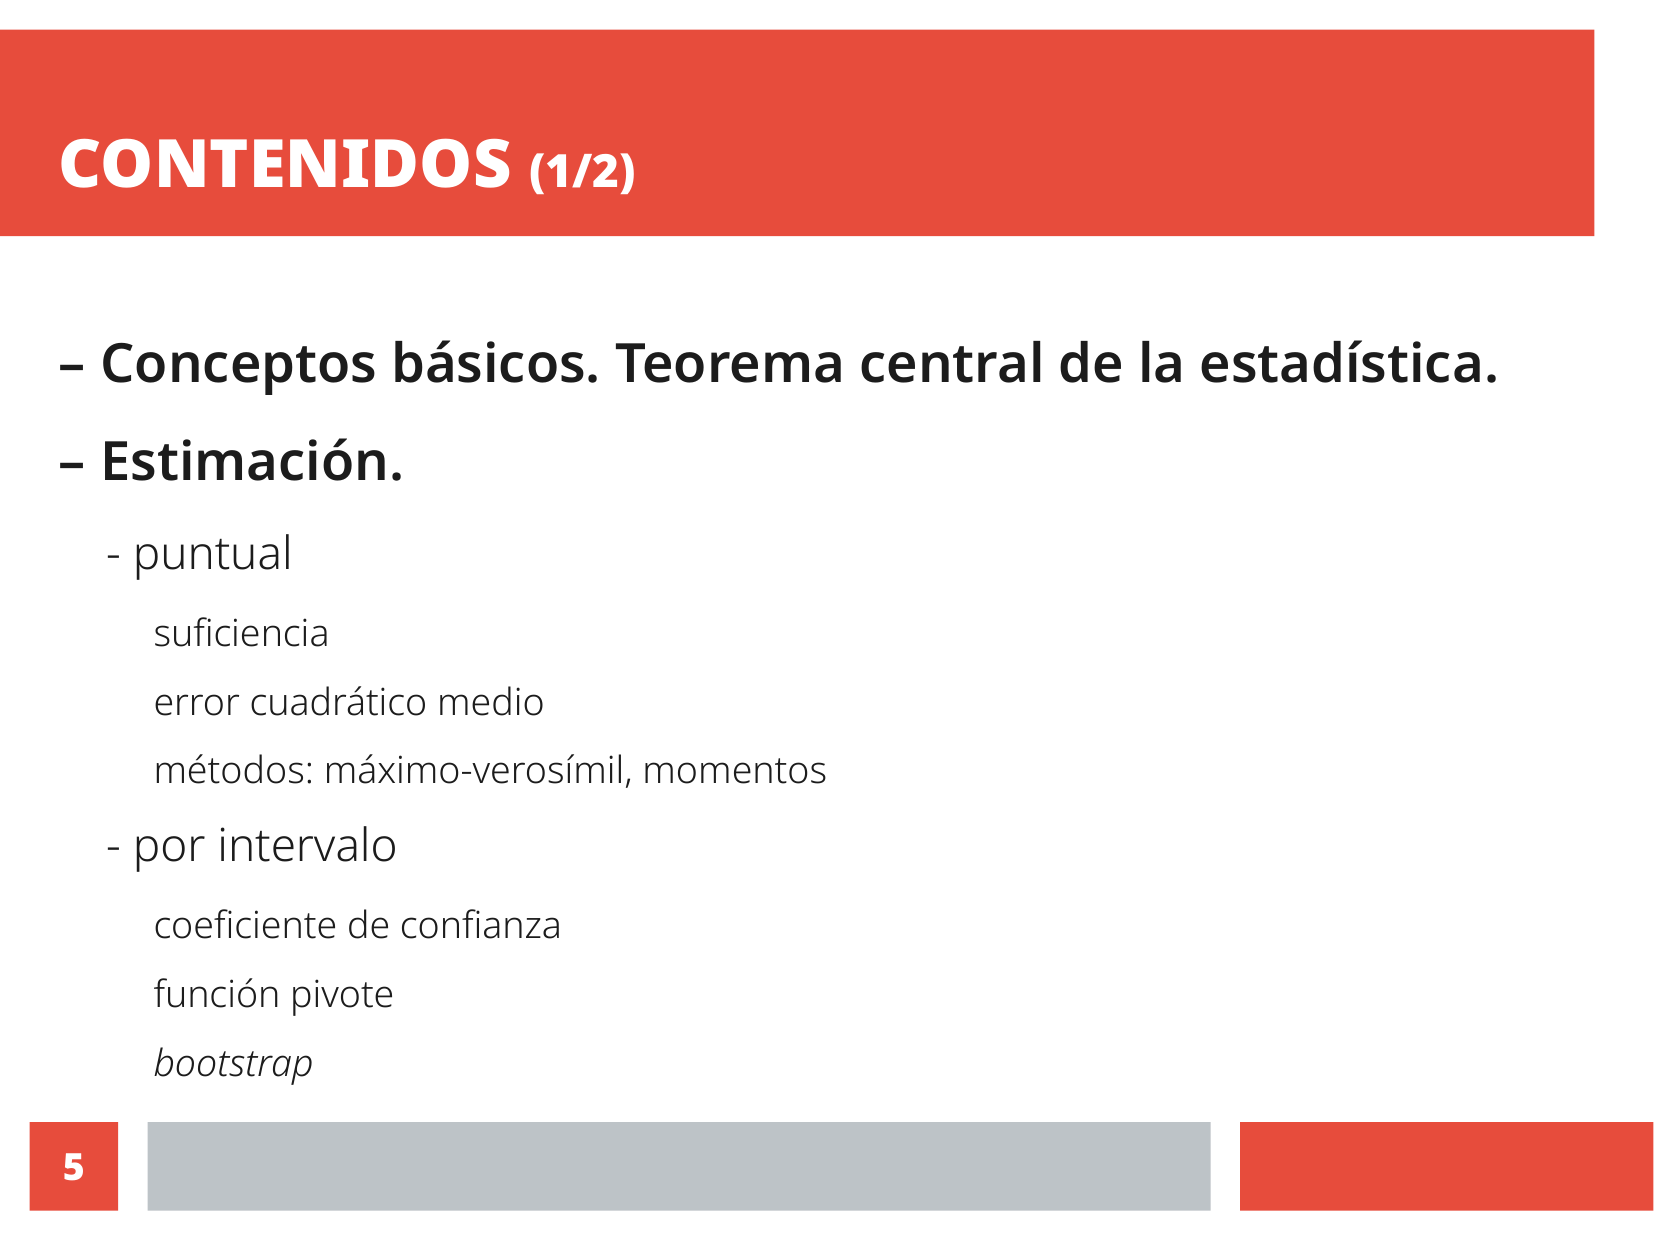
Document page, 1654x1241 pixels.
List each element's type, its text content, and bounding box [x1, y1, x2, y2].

list – Conceptos básicos. Teorema central de la estadística. – Estimación. - puntual suficiencia error cuadrático medio métodos: máximo-verosímil, momentos - por intervalo coeficiente de confianza función pivote bootstrap [59, 324, 1565, 1093]
title CONTENIDOS (1/2) [59, 59, 1595, 207]
